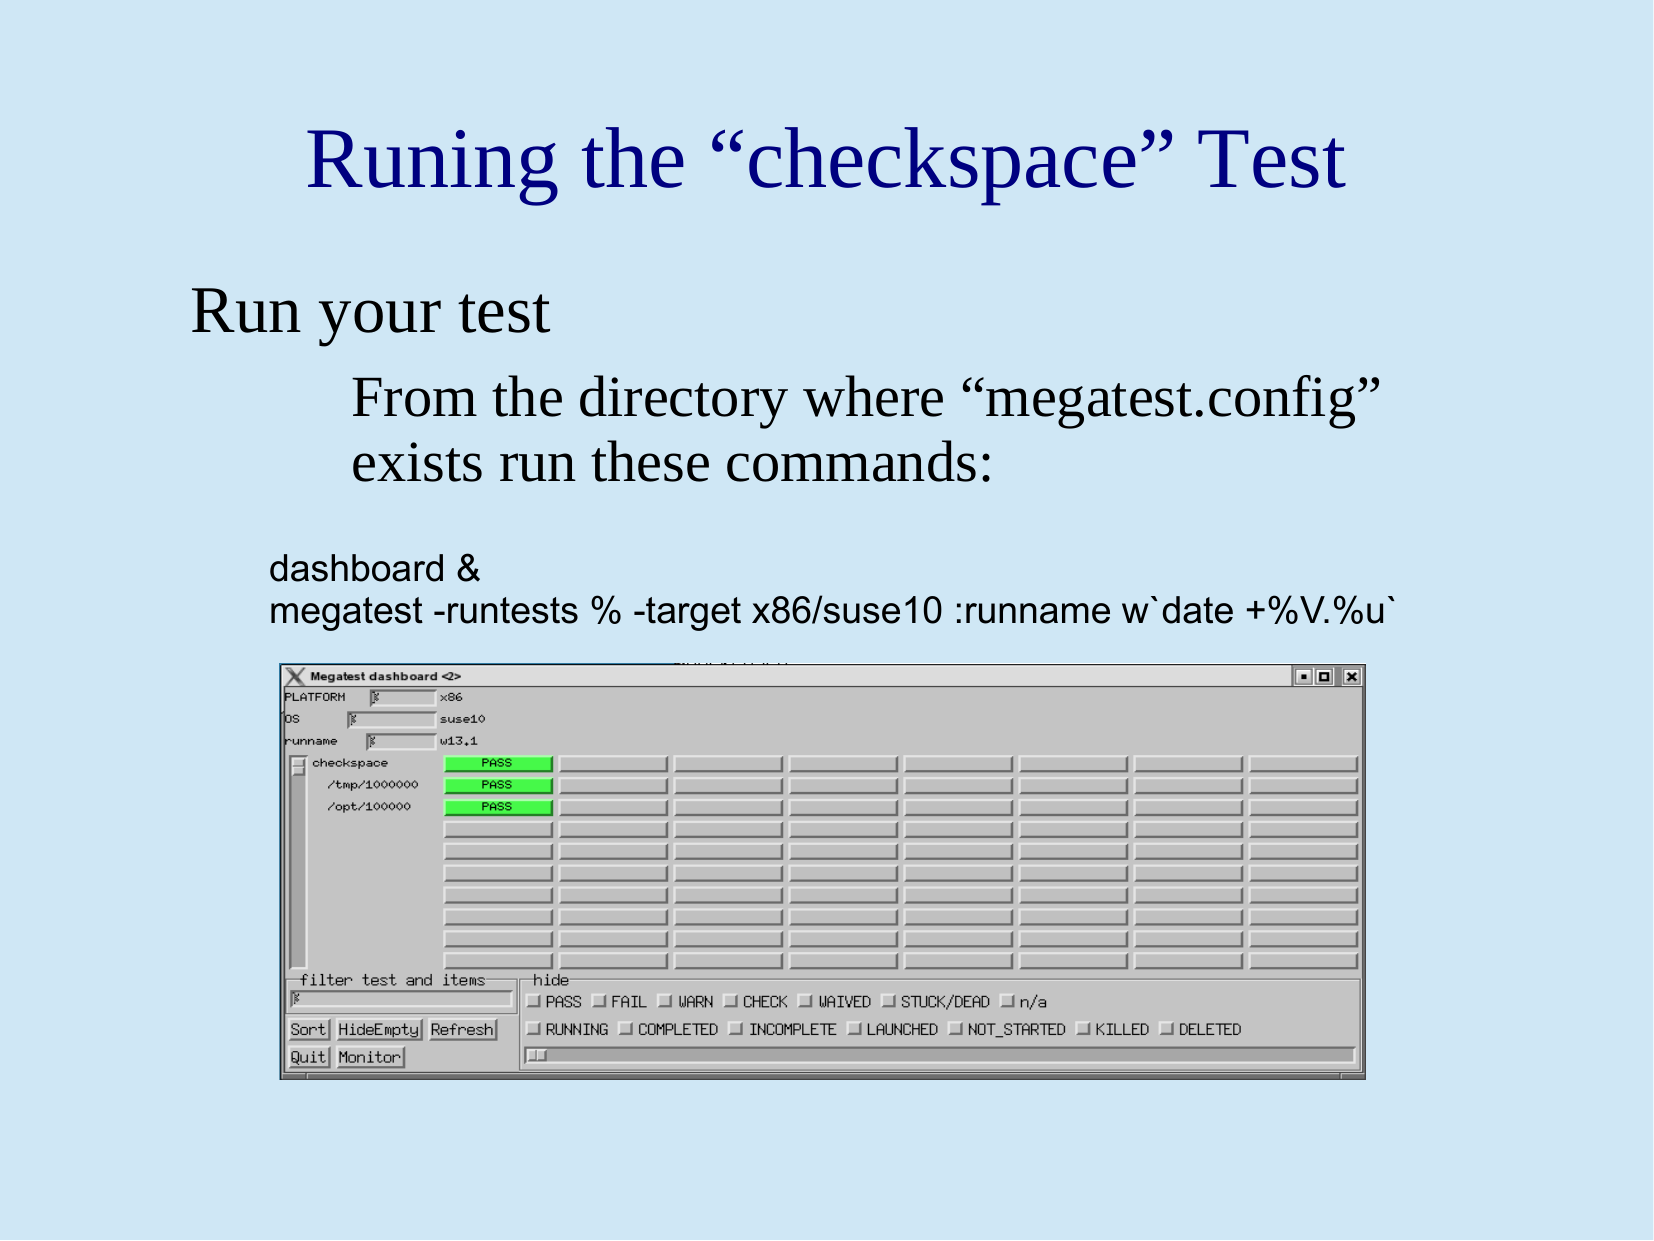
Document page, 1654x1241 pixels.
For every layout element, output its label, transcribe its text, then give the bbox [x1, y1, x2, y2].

picture [279, 663, 1366, 1081]
text_box dashboard & megatest -runtests % -target x86/suse10 :runname w`date +%V.%u` [254, 540, 1415, 639]
title Runing the “checkspace” Test [82, 55, 1571, 263]
list Run your test From the directory where “megatest.config” exists run these commands: [120, 180, 1479, 886]
